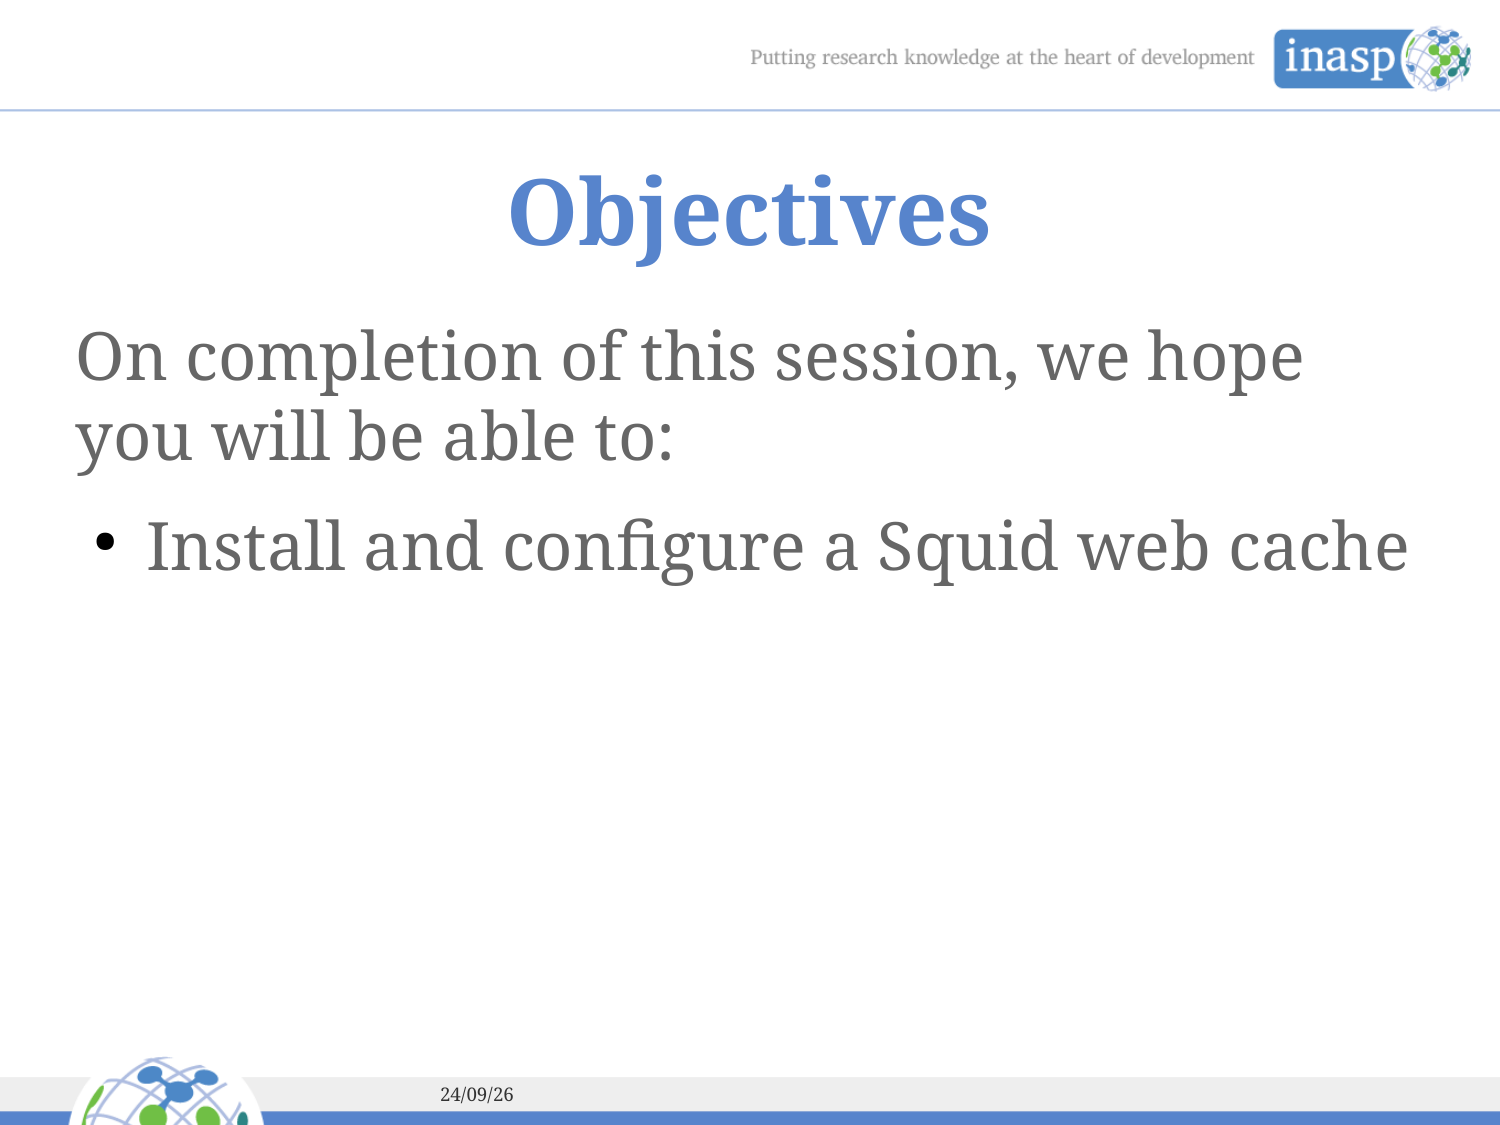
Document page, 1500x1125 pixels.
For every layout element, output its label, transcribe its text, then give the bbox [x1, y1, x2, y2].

title Objectives [75, 129, 1426, 313]
list On completion of this session, we hope you will be able to: Install and configure a Squid web cache [75, 313, 1426, 967]
picture [0, 0, 1500, 1125]
